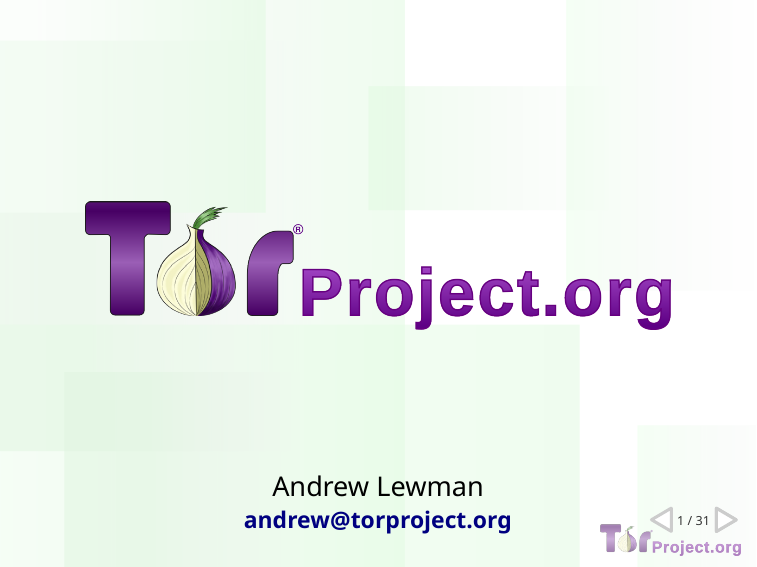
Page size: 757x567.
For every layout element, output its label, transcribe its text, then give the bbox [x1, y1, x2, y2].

text_box [716, 508, 737, 532]
picture [0, 0, 757, 567]
text_box Andrew Lewman andrew@torproject.org [78, 467, 679, 543]
